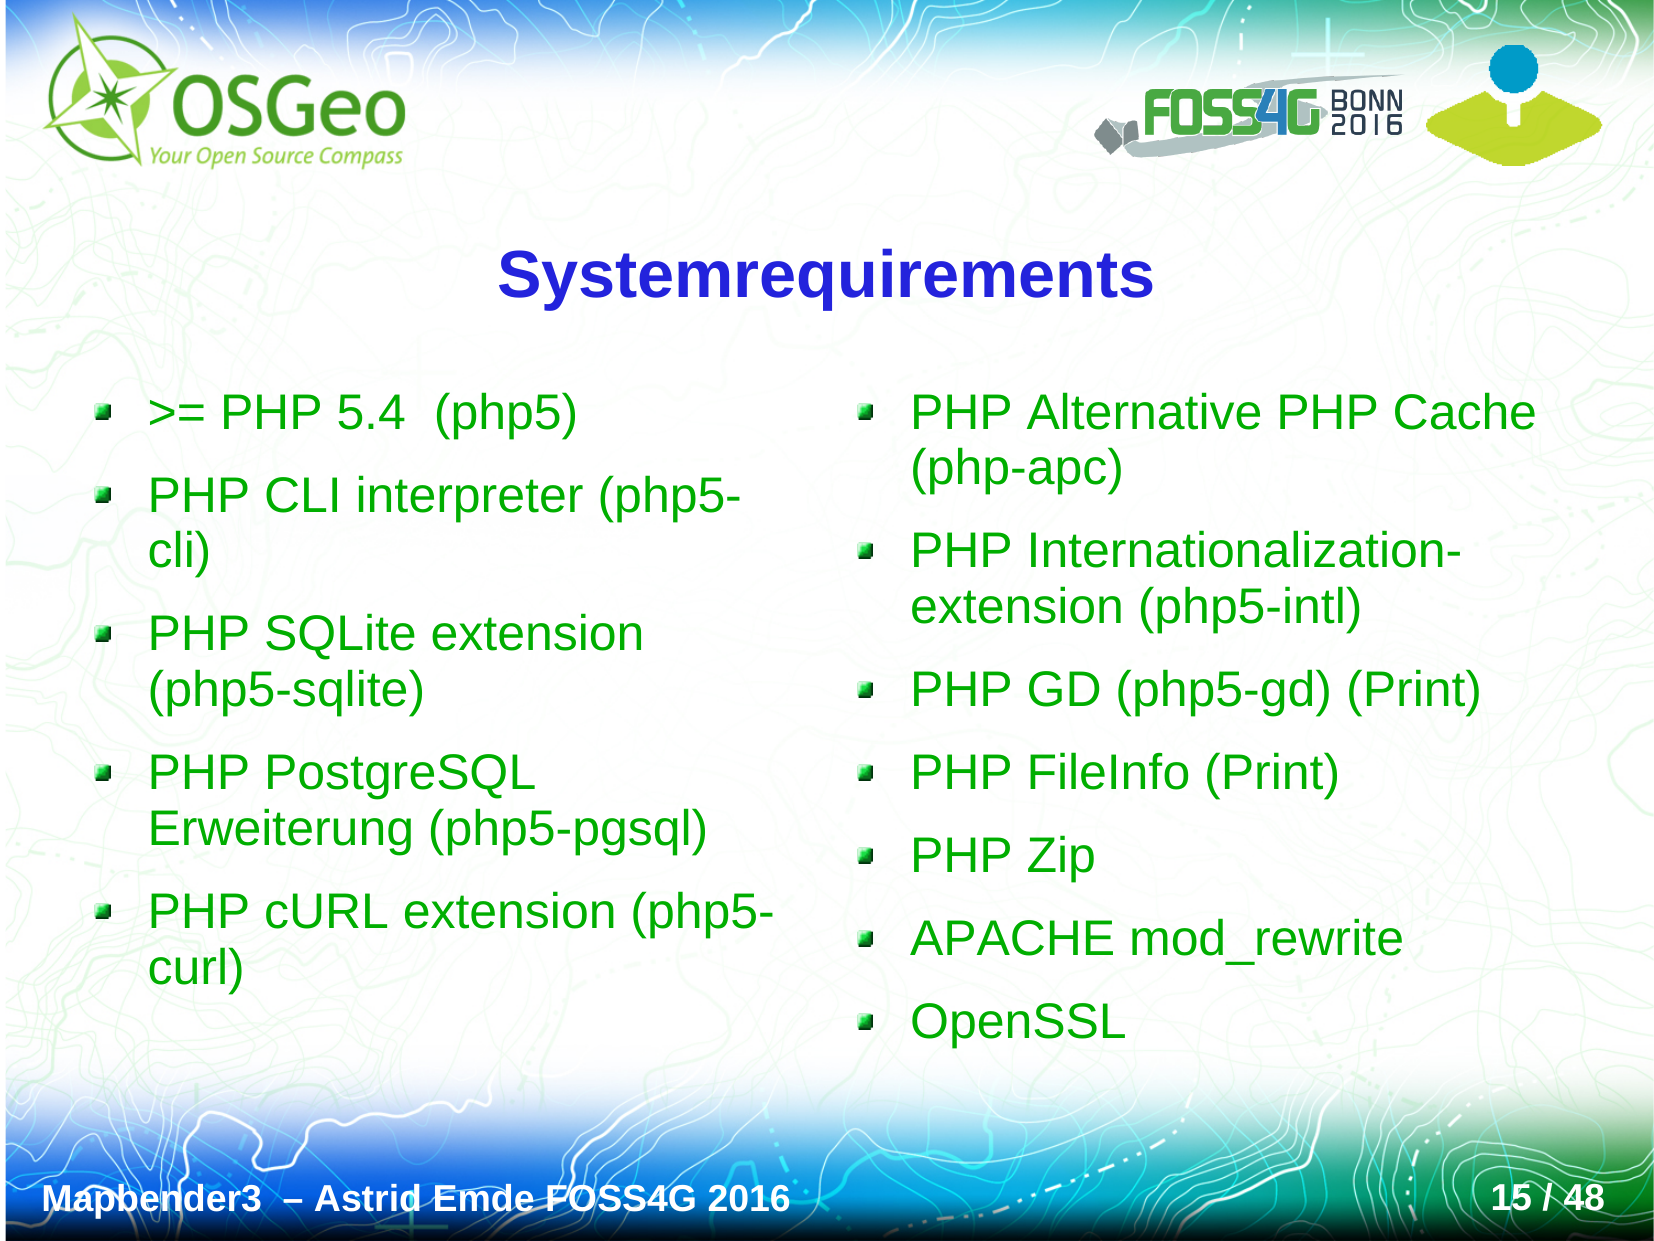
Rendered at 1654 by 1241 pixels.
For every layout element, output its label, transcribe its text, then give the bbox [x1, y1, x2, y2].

title Systemrequirements [82, 200, 1571, 349]
picture [5, 0, 1654, 1241]
list PHP Alternative PHP Cache (php-apc) PHP Internationalization-extension (php5-intl) PHP GD (php5-gd) (Print) PHP FileInfo (Print) PHP Zip APACHE mod_rewrite OpenSSL [839, 383, 1566, 1203]
list >= PHP 5.4 (php5) PHP CLI interpreter (php5-cli) PHP SQLite extension (php5-sqlite) PHP PostgreSQL Erweiterung (php5-pgsql) PHP cURL extension (php5-curl) [76, 383, 804, 1203]
